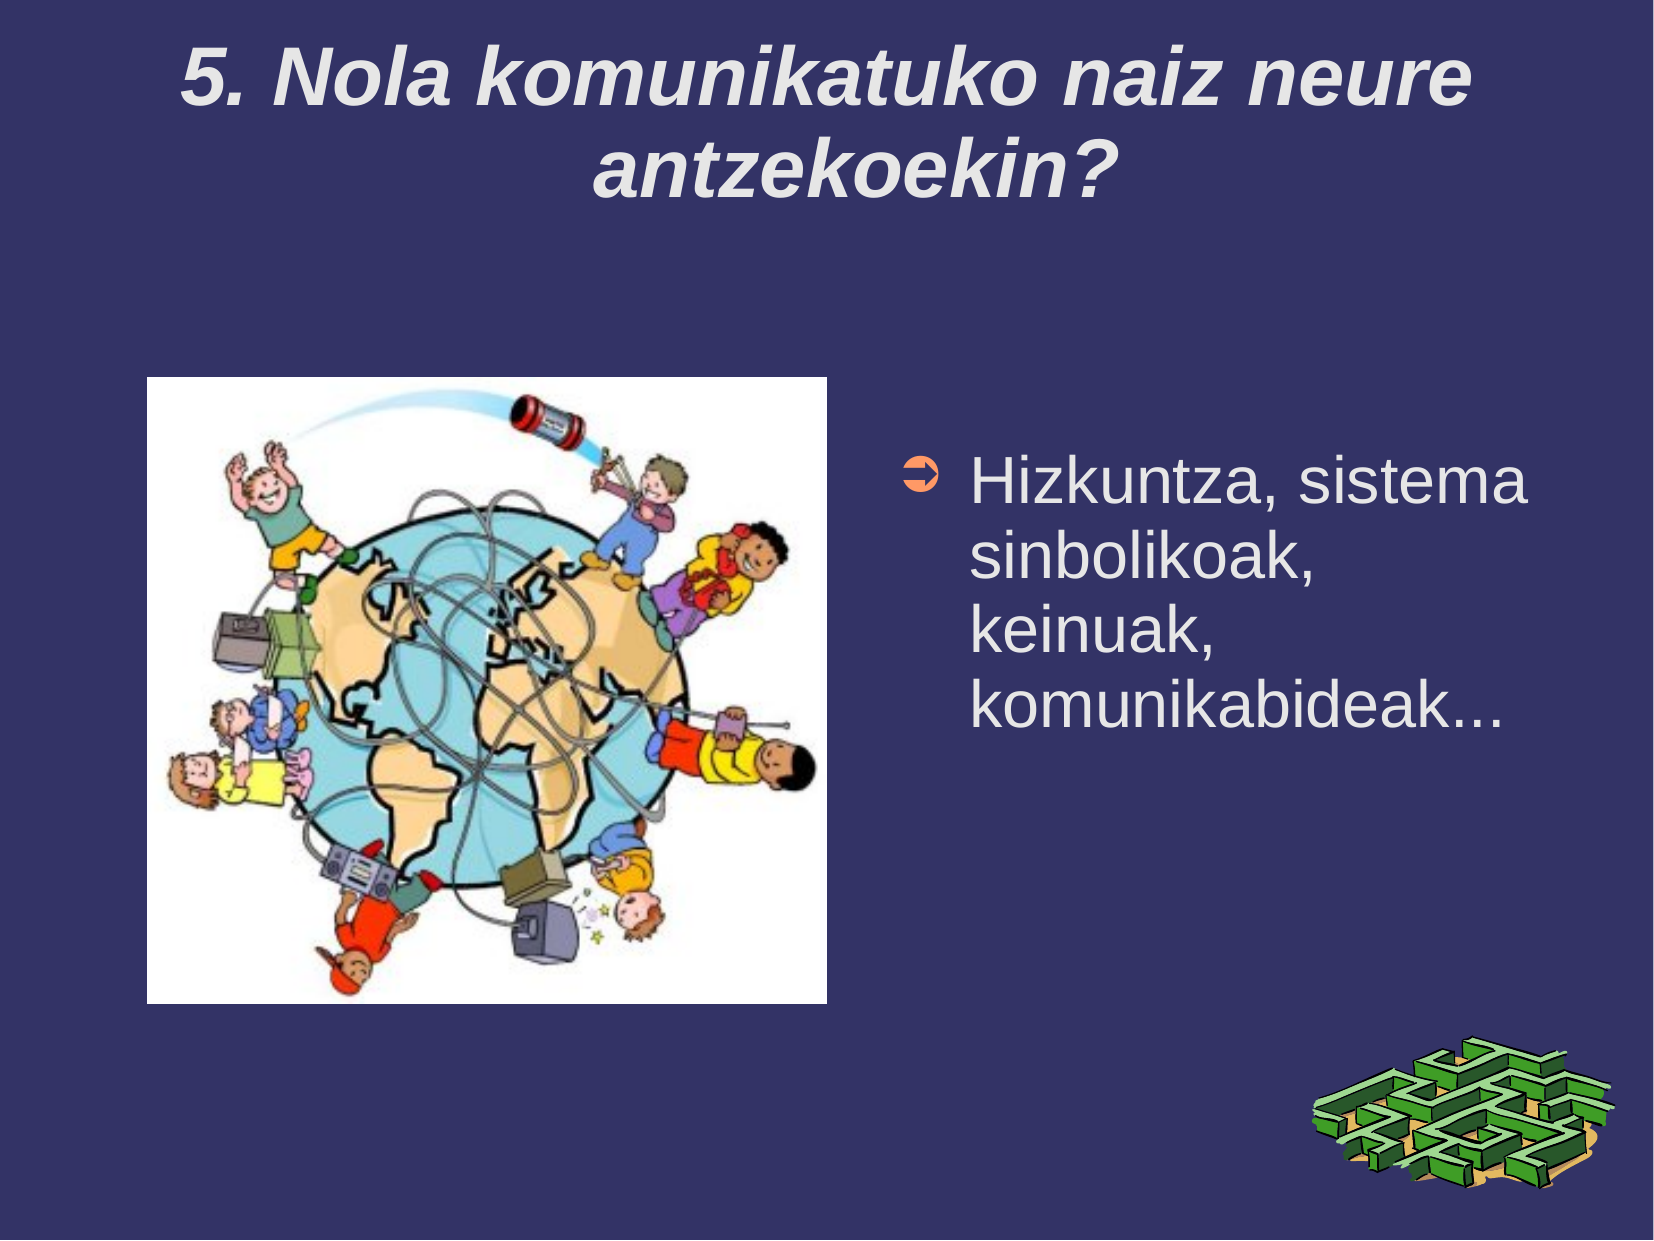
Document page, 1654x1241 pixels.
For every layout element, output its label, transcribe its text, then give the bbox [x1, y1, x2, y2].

picture [147, 377, 827, 1004]
title 5. Nola komunikatuko naiz neure antzekoekin? [121, 26, 1534, 219]
list Hizkuntza, sistema sinbolikoak, keinuak, komunikabideak... [886, 442, 1565, 935]
